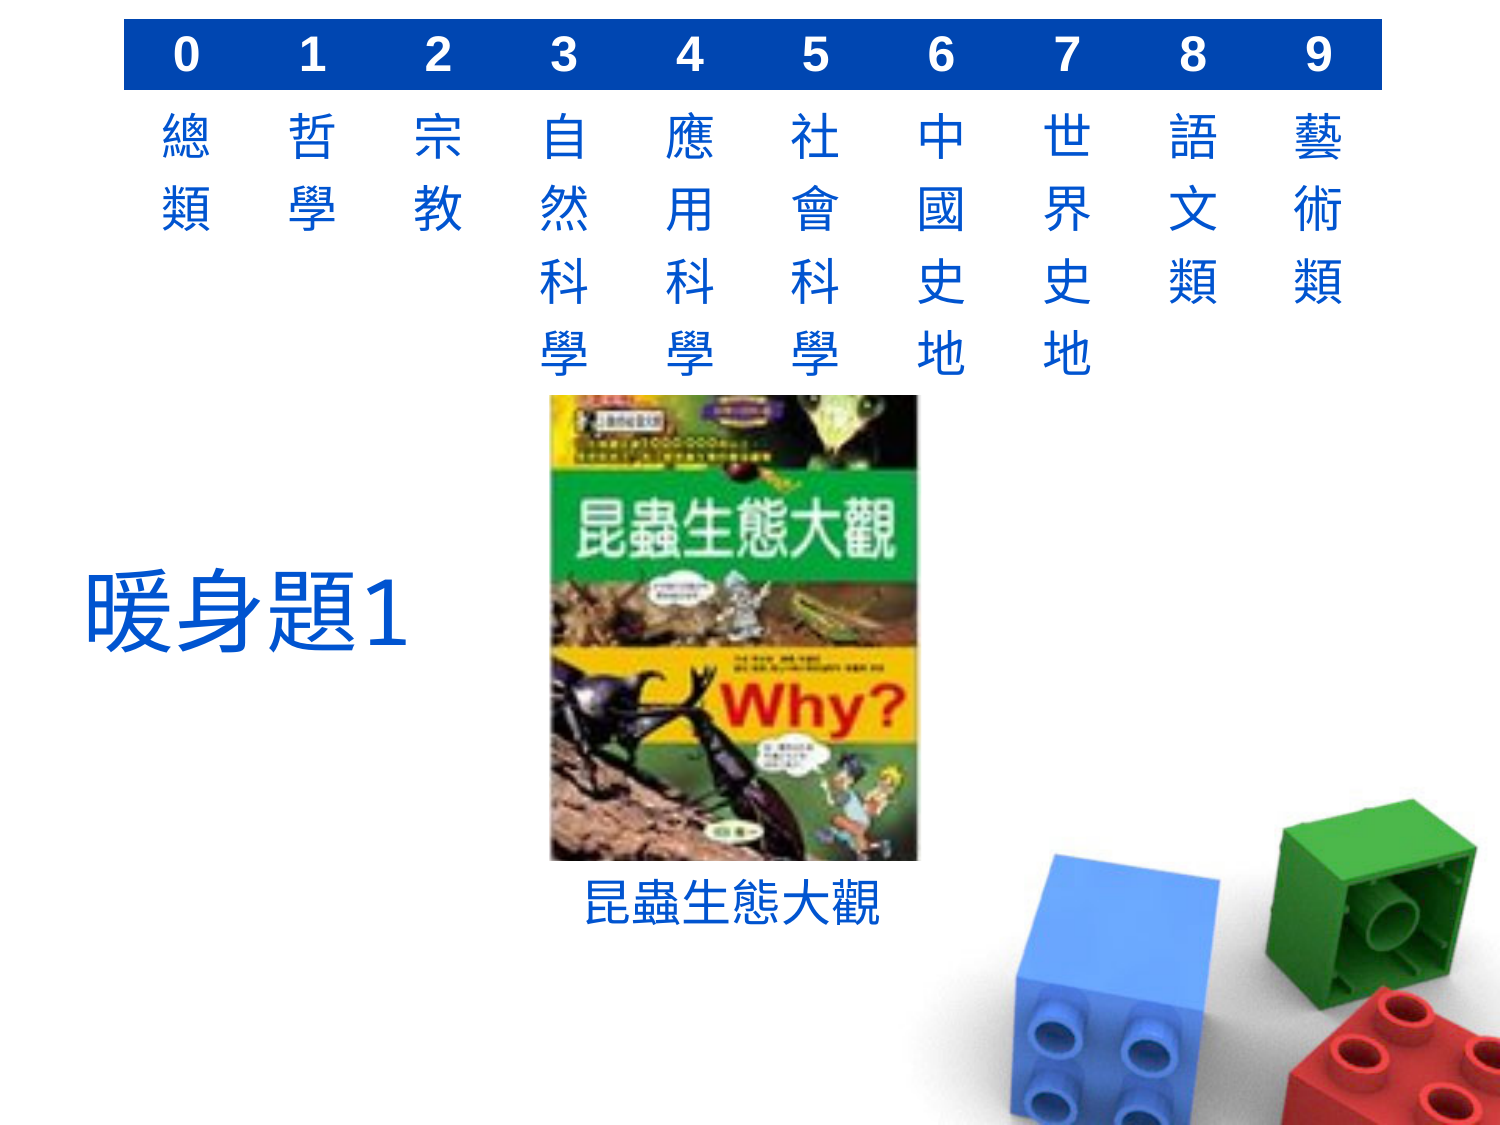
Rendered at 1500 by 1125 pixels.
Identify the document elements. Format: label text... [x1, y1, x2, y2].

table_cell 哲學 [250, 90, 376, 395]
table_cell 藝術類 [1256, 90, 1382, 395]
table_header 9 [1256, 19, 1382, 90]
text_box 昆蟲生態大觀 [566, 863, 910, 939]
table_header 7 [1004, 19, 1130, 90]
table_header 5 [753, 19, 879, 90]
table_cell 自然科學 [501, 90, 627, 395]
table_cell 社會科學 [753, 90, 879, 395]
table_cell 宗教 [376, 90, 501, 395]
picture [249, 187, 1500, 1125]
title 暖身題1 [41, 515, 455, 703]
table_header 8 [1130, 19, 1256, 90]
table_header 1 [250, 19, 376, 90]
table_cell 總類 [124, 90, 250, 395]
table_header 6 [879, 19, 1004, 90]
table_cell 語文類 [1130, 90, 1256, 395]
table_cell 應用科學 [627, 90, 753, 395]
table_header 2 [376, 19, 501, 90]
table_header 3 [501, 19, 627, 90]
table_cell 中國史地 [879, 90, 1004, 395]
table_header 0 [124, 19, 250, 90]
table_cell 世界史地 [1004, 90, 1130, 395]
table_header 4 [627, 19, 753, 90]
